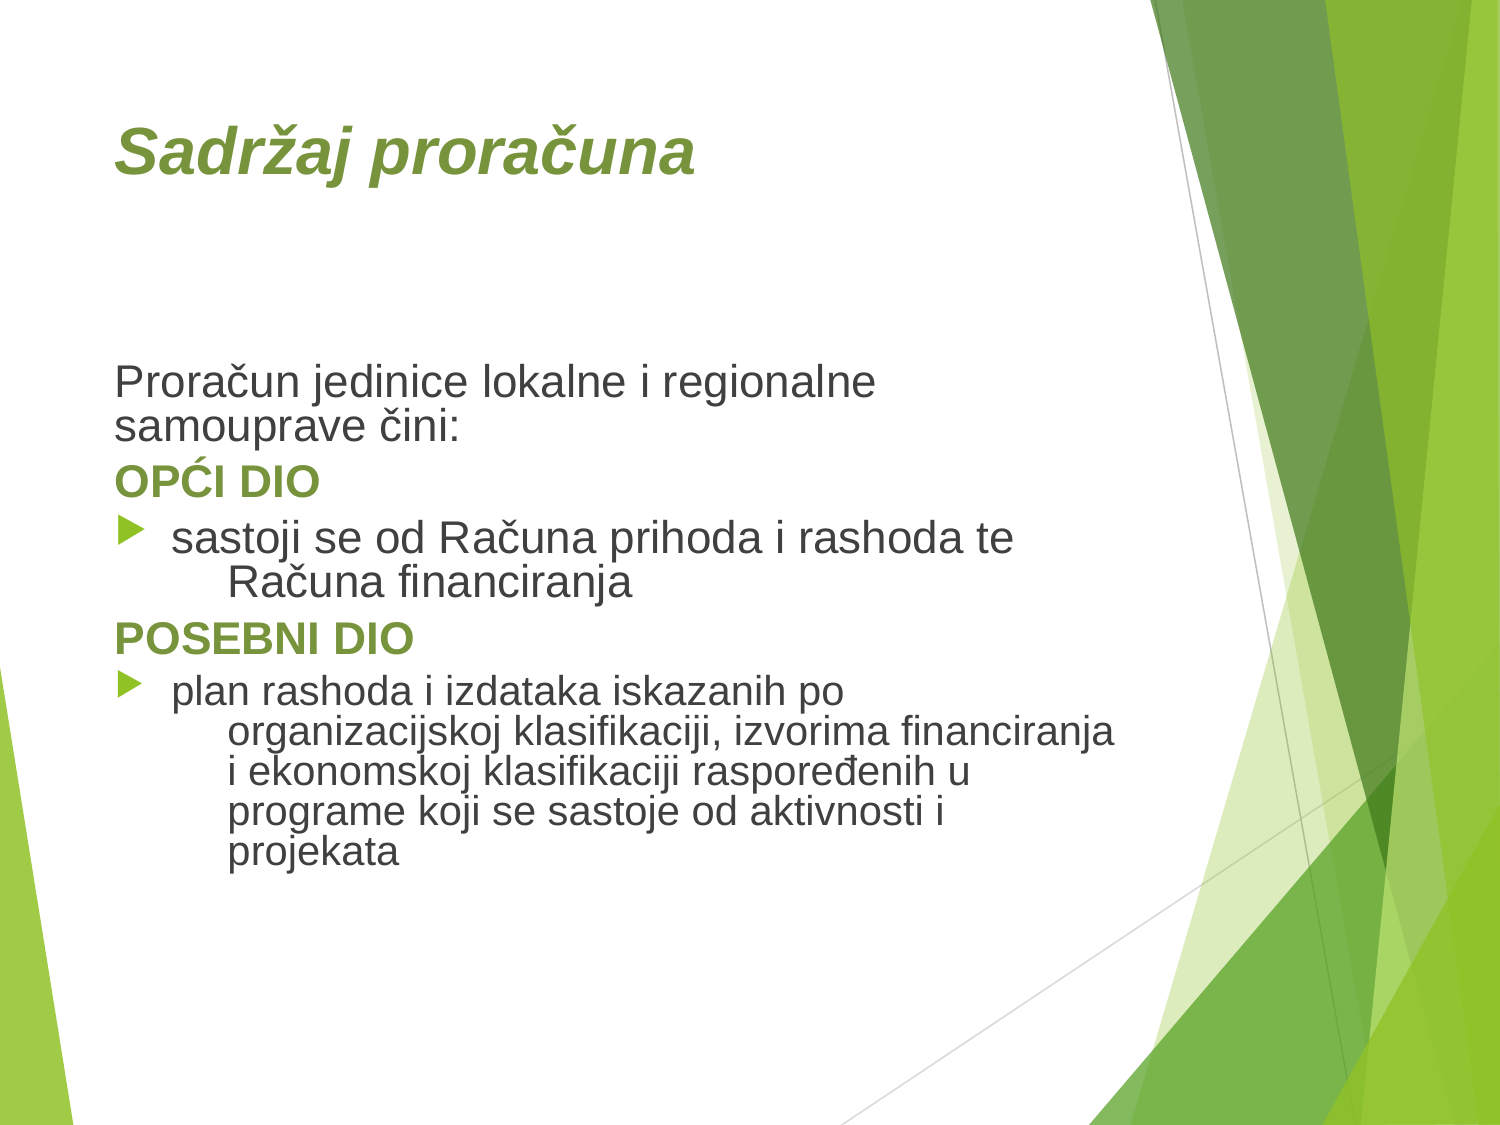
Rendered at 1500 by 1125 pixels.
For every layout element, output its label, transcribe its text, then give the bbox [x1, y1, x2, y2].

list Proračun jedinice lokalne i regionalne samouprave čini: OPĆI DIO sastoji se od Računa prihoda i rashoda te Računa financiranja POSEBNI DIO plan rashoda i izdataka iskazanih po organizacijskoj klasifikaciji, izvorima financiranja i ekonomskoj klasifikaciji raspoređenih u programe koji se sastoje od aktivnosti i projekata [99, 354, 1142, 992]
title Sadržaj proračuna [99, 99, 1142, 317]
